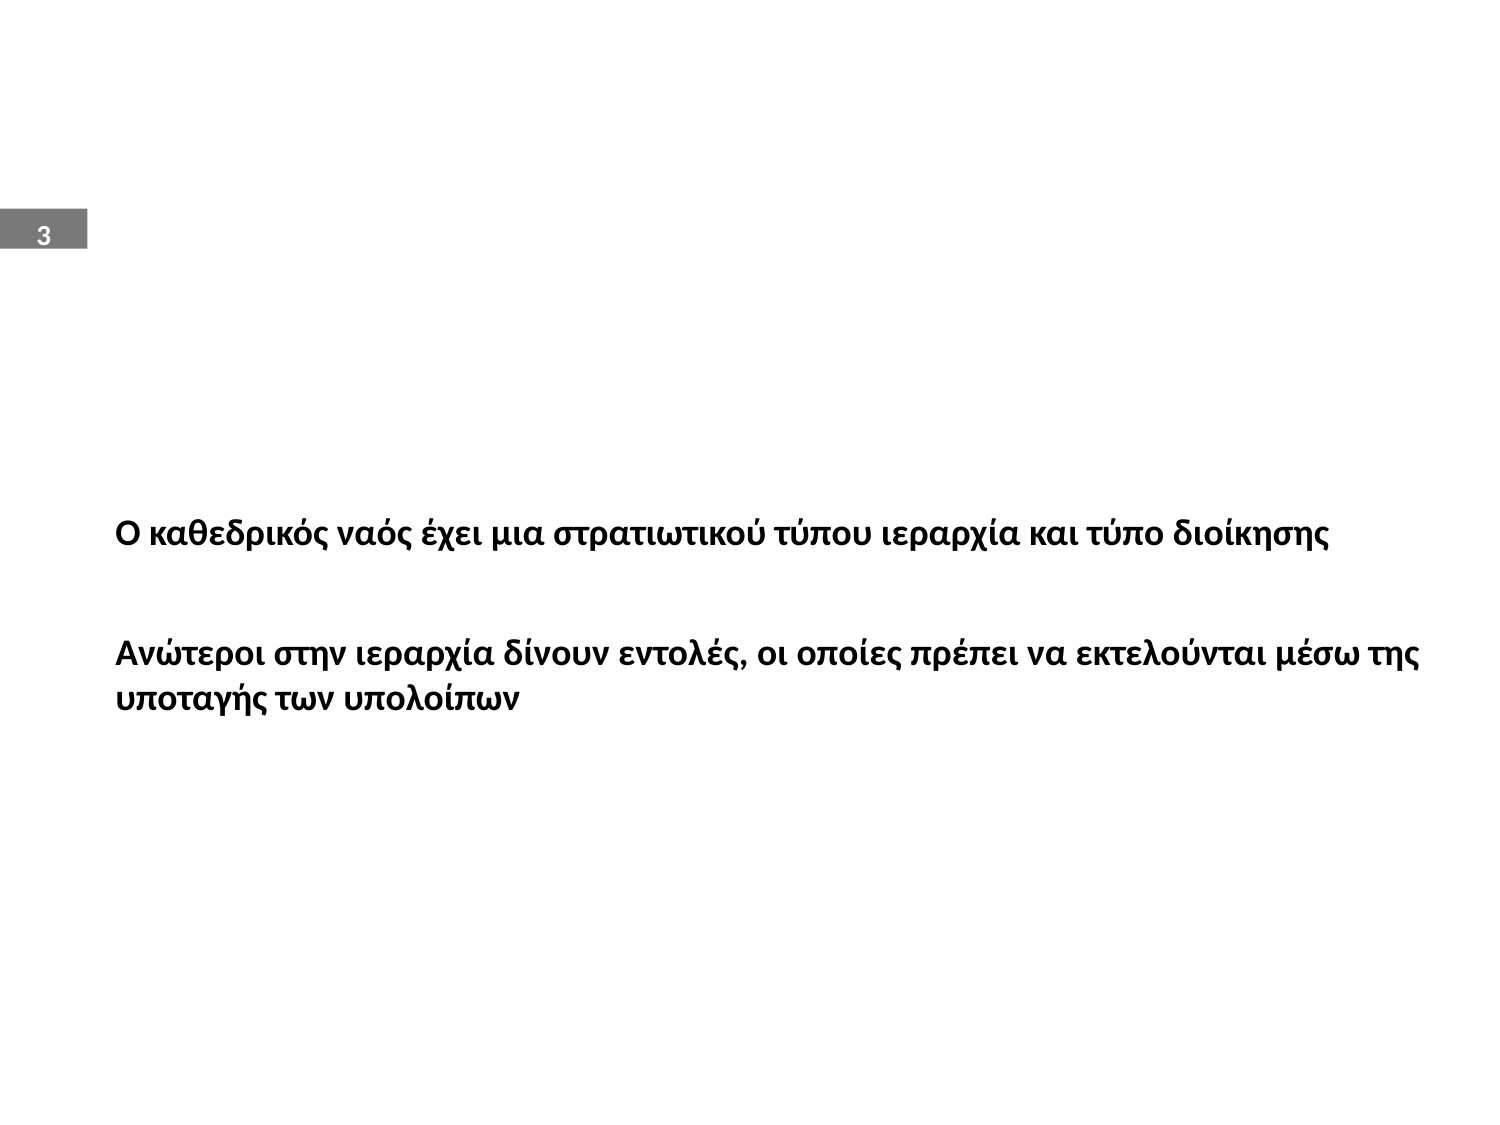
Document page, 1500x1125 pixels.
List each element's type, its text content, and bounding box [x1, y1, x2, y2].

text_box [0, 208, 88, 249]
list Ο καθεδρικός ναός έχει μια στρατιωτικού τύπου ιεραρχία και τύπο διοίκησης Ανώτεροι στην ιεραρχία δίνουν εντολές, οι οποίες πρέπει να εκτελούνται μέσω της υποταγής των υπολοίπων [100, 262, 1438, 1006]
